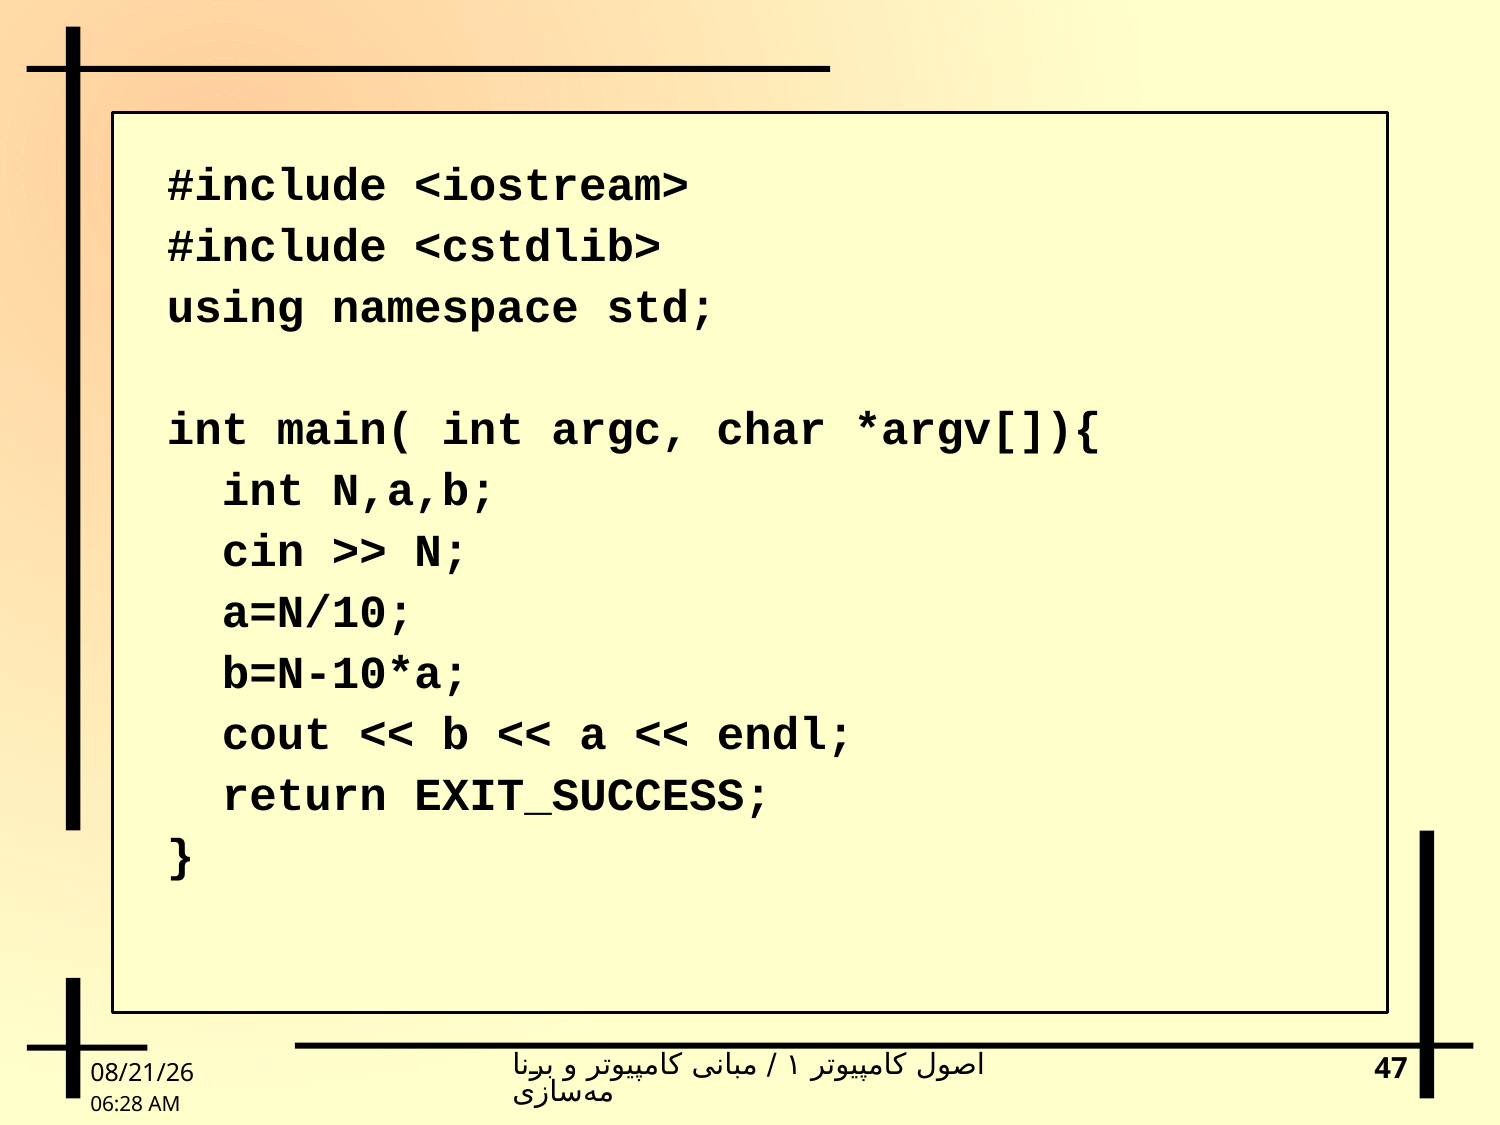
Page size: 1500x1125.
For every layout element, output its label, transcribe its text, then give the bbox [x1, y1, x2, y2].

list #include <iostream> #include <cstdlib> using namespace std; int main( int argc, char *argv[]){ int N,a,b; cin >> N; a=N/10; b=N-10*a; cout << b << a << endl; return EXIT_SUCCESS; } [112, 112, 1388, 1013]
